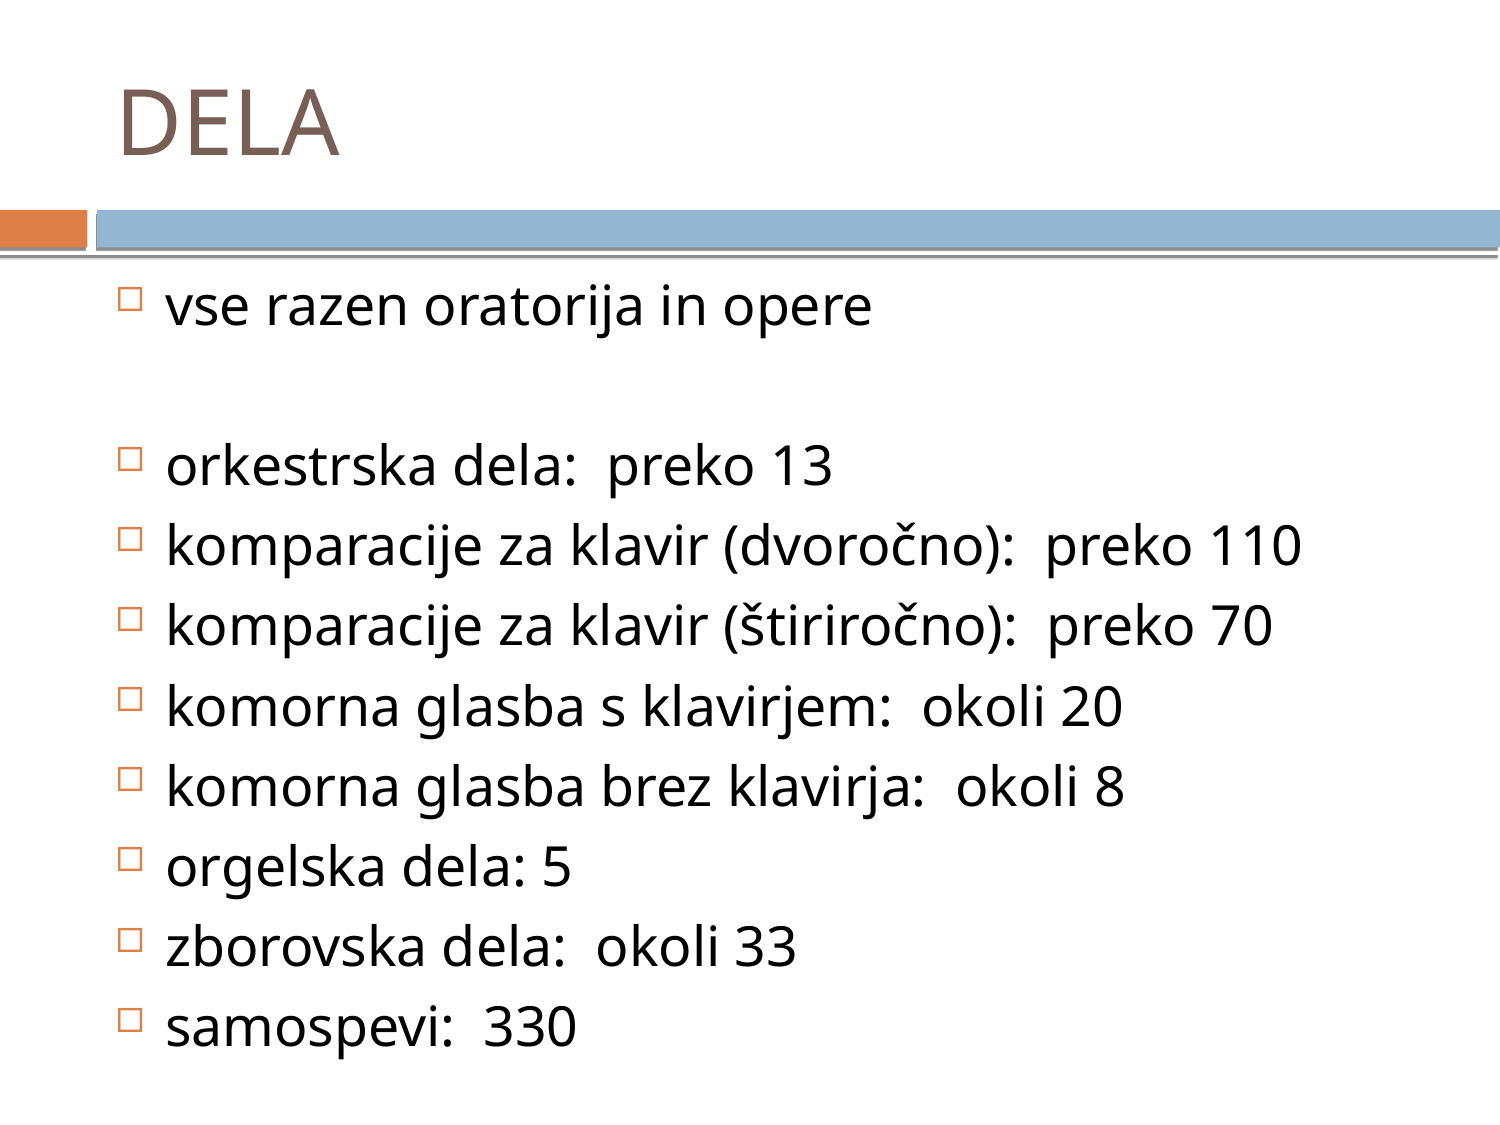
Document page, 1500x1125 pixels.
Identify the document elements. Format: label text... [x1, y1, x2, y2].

title DELA [100, 37, 1438, 200]
list vse razen oratorija in opere orkestrska dela: preko 13 komparacije za klavir (dvoročno): preko 110 komparacije za klavir (štiriročno): preko 70 komorna glasba s klavirjem: okoli 20 komorna glasba brez klavirja: okoli 8 orgelska dela: 5 zborovska dela: okoli 33 samospevi: 330 [100, 262, 1438, 1067]
